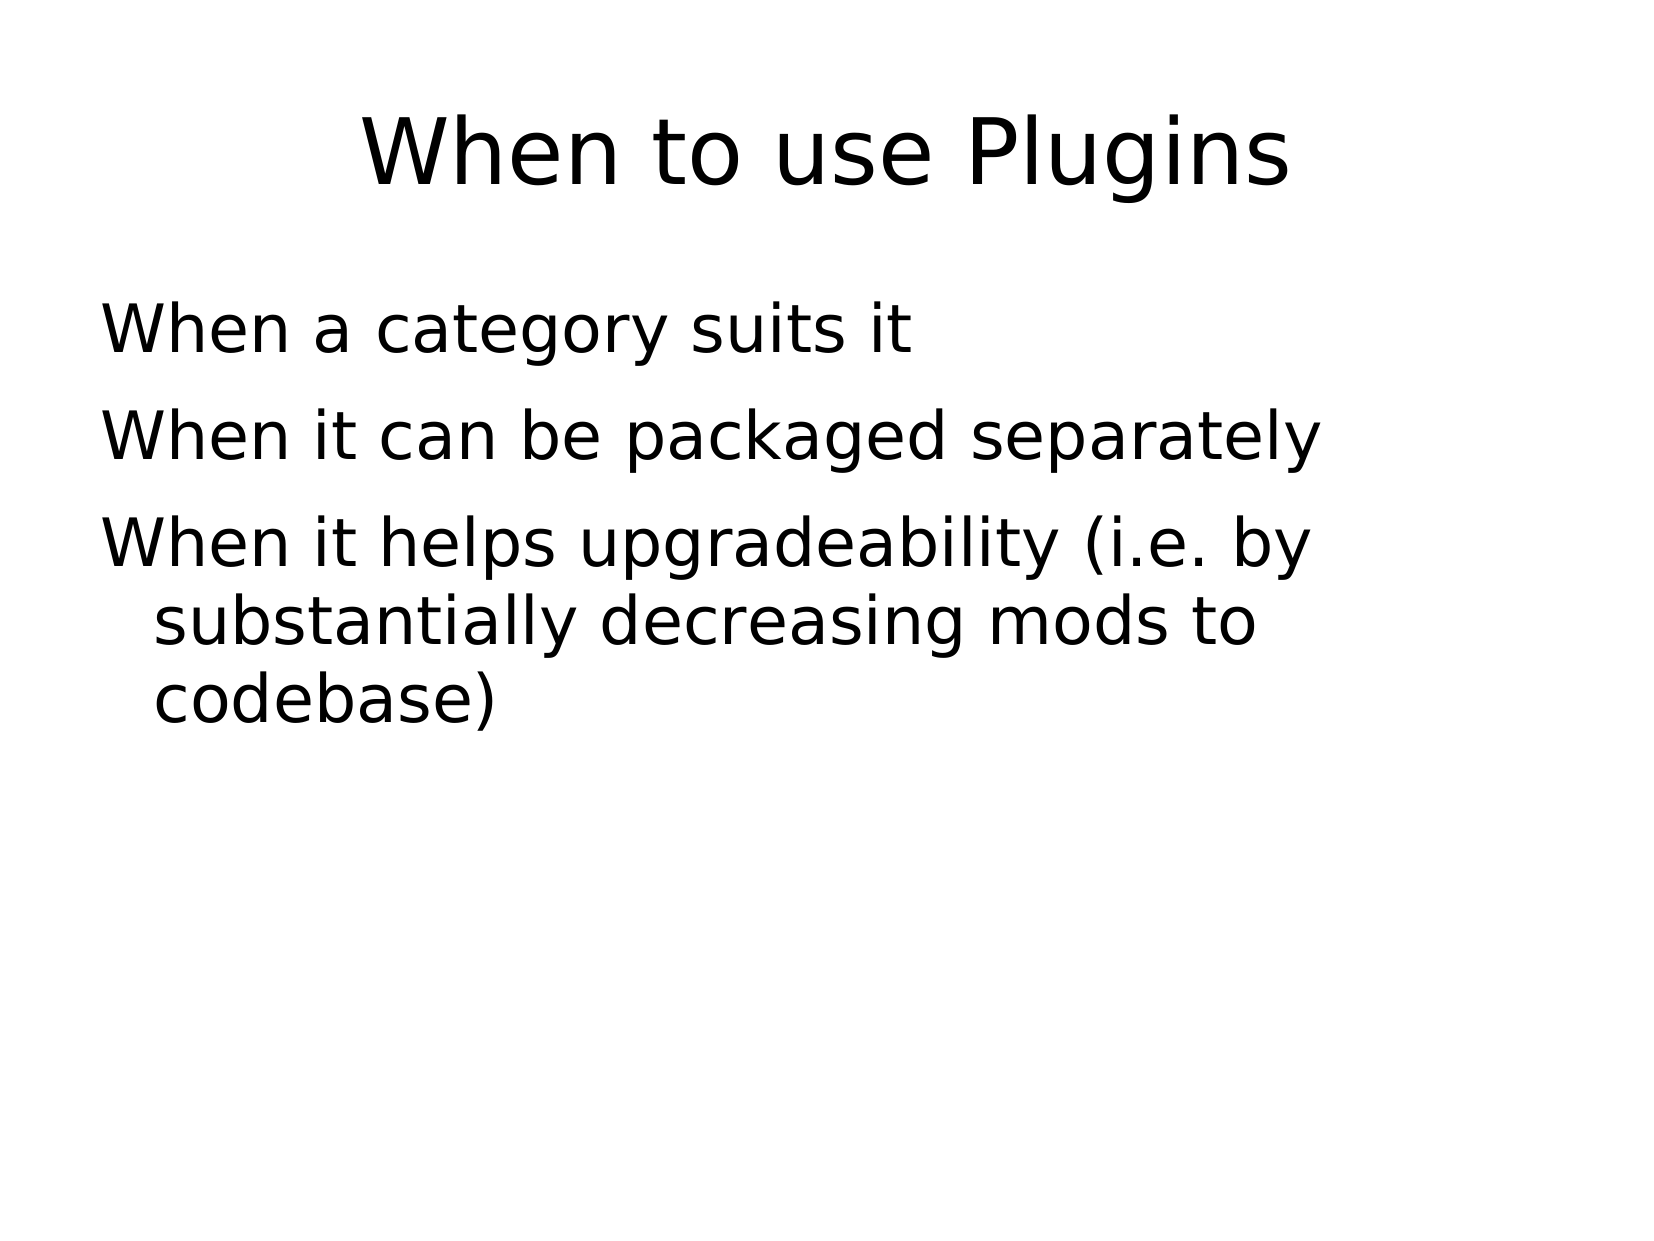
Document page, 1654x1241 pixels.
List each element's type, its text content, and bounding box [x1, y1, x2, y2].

title When to use Plugins [82, 56, 1571, 250]
list When a category suits it When it can be packaged separately When it helps upgradeability (i.e. by substantially decreasing mods to codebase) [82, 290, 1571, 1094]
